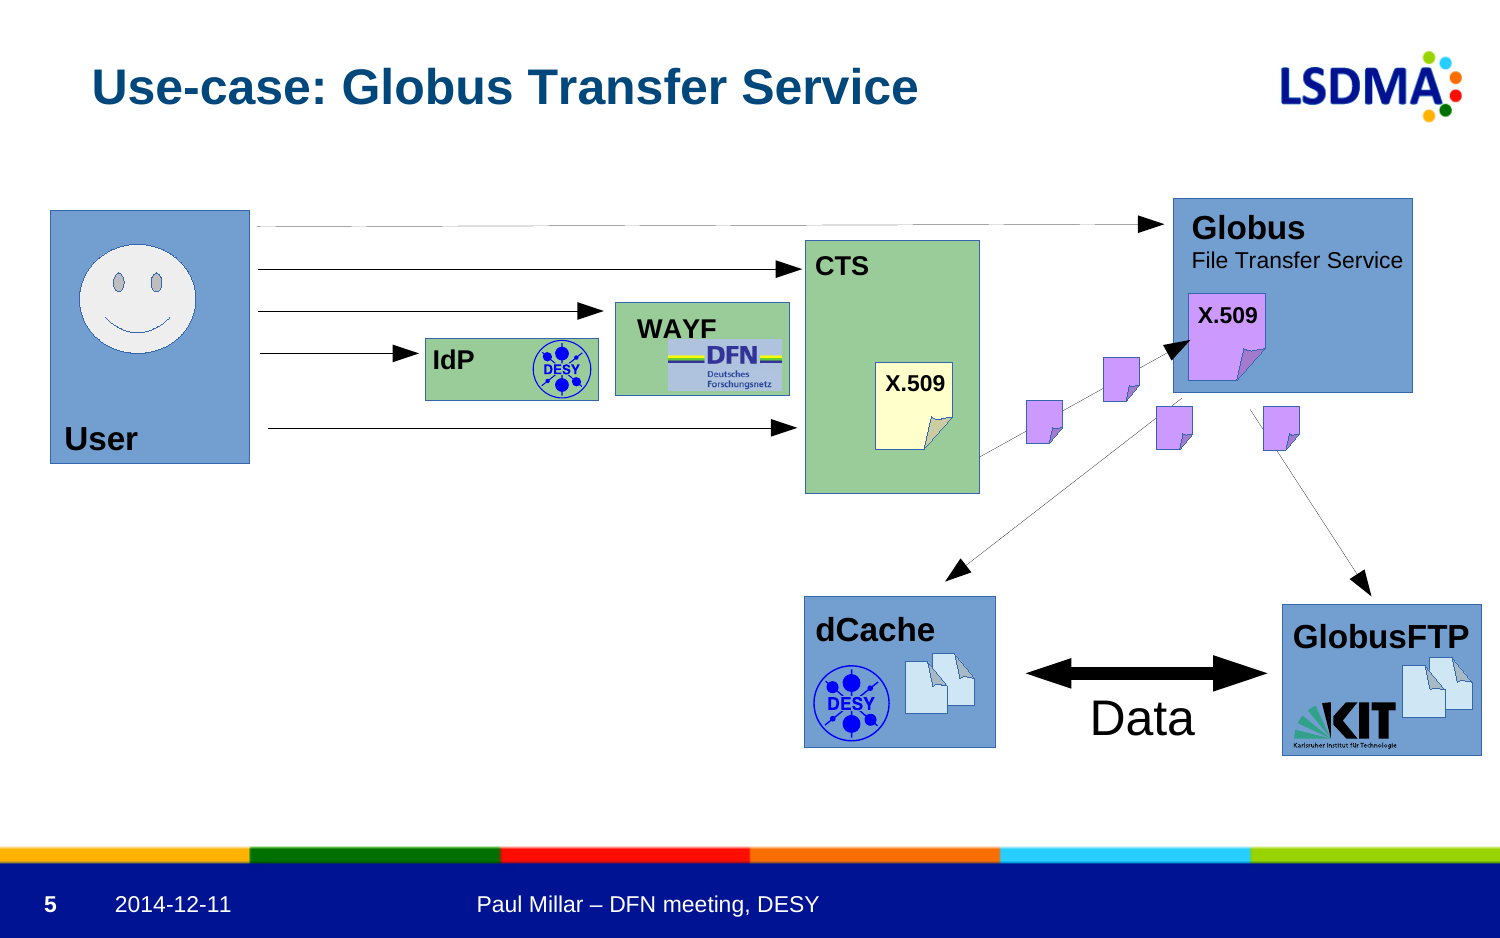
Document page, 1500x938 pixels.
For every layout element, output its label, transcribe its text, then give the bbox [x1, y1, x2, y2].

text_box X.509 [870, 361, 968, 404]
text_box [50, 210, 250, 464]
text_box WAYF [622, 303, 728, 352]
text_box [805, 240, 980, 494]
text_box [425, 338, 529, 401]
text_box [1156, 406, 1193, 450]
text_box Globus File Transfer Service [1176, 198, 1419, 281]
text_box [1263, 406, 1300, 451]
text_box [595, 338, 599, 401]
title Use-case: Globus Transfer Service [76, 45, 1247, 123]
text_box [1282, 657, 1482, 756]
text_box dCache [800, 600, 951, 656]
text_box [615, 302, 790, 396]
text_box [1026, 400, 1063, 444]
text_box GlobusFTP [1278, 608, 1486, 663]
text_box IdP [417, 335, 490, 383]
text_box [1103, 357, 1140, 402]
text_box CTS [800, 240, 969, 321]
text_box [1173, 198, 1413, 393]
picture [0, 0, 1500, 938]
text_box Data [1074, 678, 1213, 754]
text_box [804, 596, 996, 748]
text_box X.509 [1183, 292, 1280, 336]
text_box [1282, 604, 1482, 608]
text_box User [49, 409, 154, 465]
